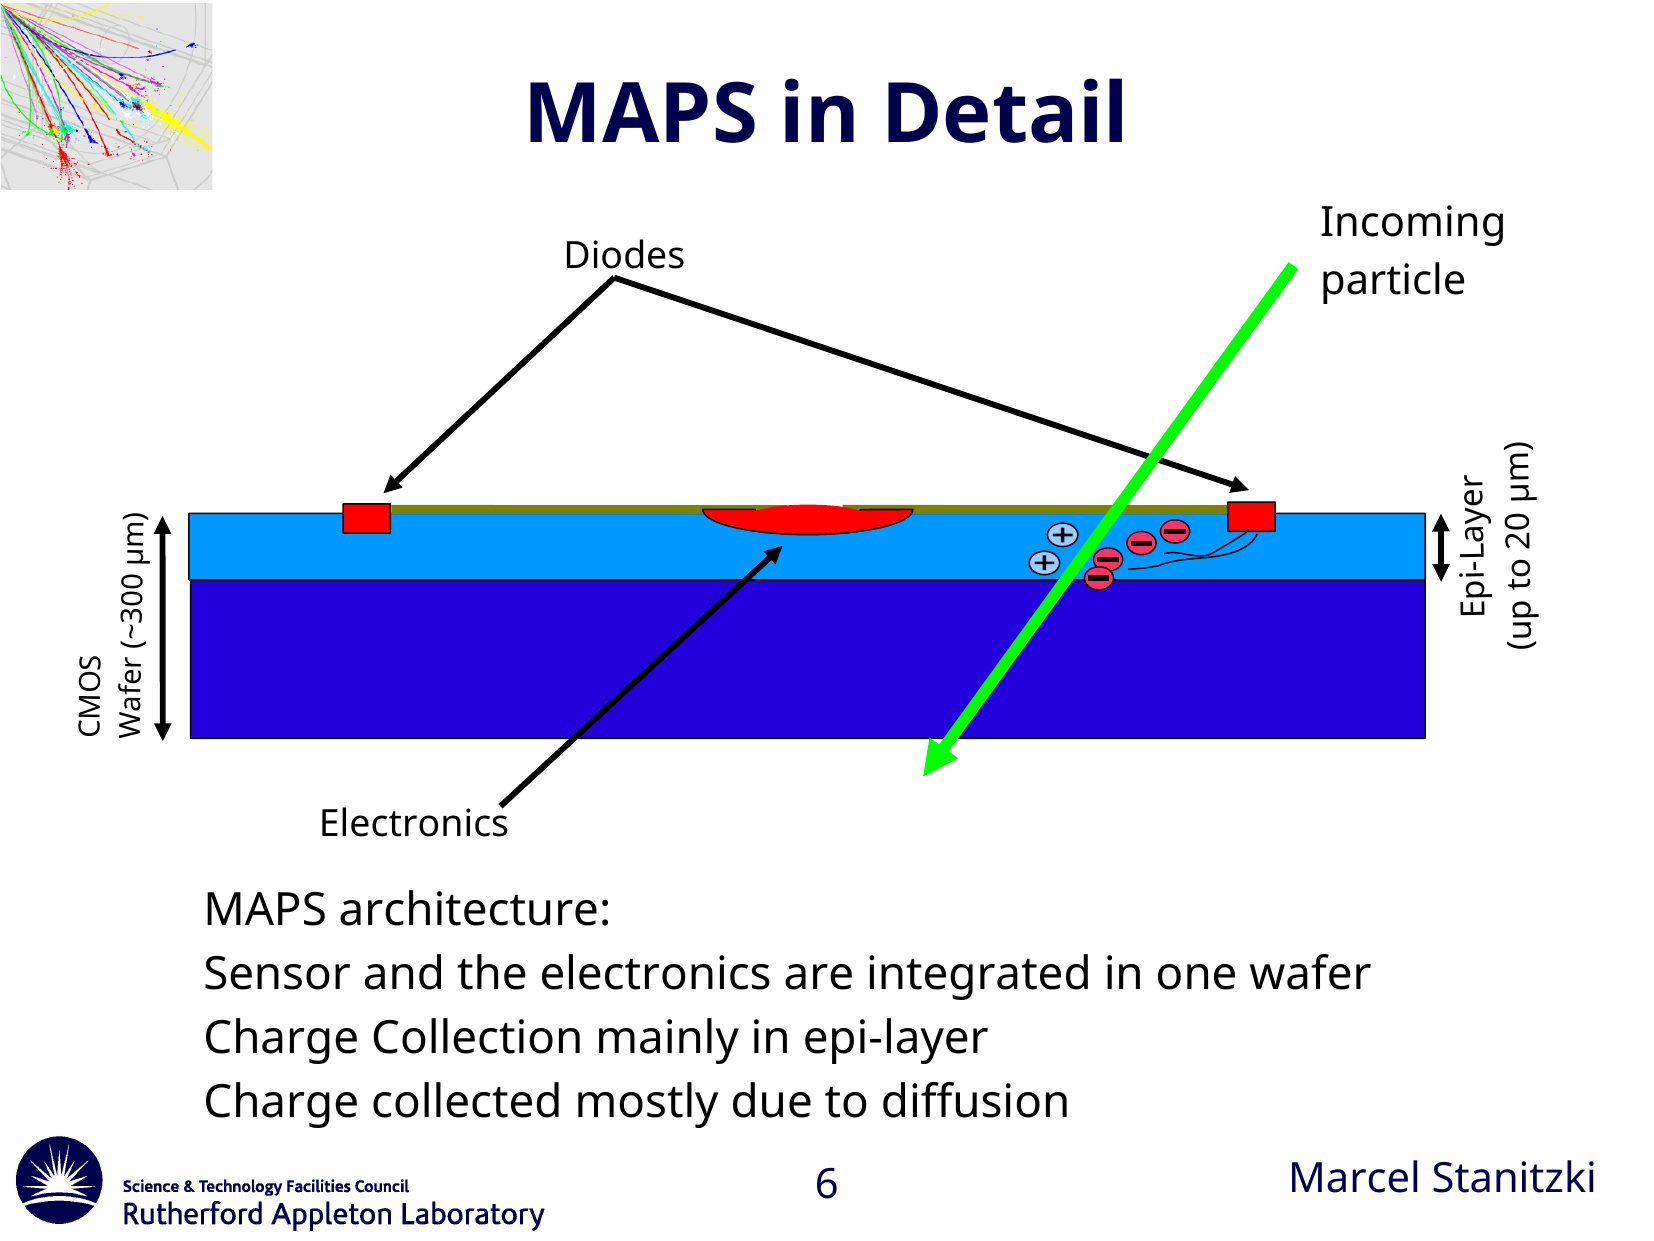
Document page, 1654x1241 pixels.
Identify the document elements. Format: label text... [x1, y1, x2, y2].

text_box Epi-Layer (up to 20 µm) [1437, 412, 1547, 681]
text_box Electronics [304, 788, 533, 849]
text_box MAPS architecture: Sensor and the electronics are integrated in one wafer Charge Collection mainly in epi-layer Charge collected mostly due to diffusion [188, 868, 1509, 1161]
text_box [959, 502, 1426, 739]
text_box [188, 503, 1105, 739]
text_box Incoming particle [1305, 183, 1546, 300]
text_box CMOS Wafer (~300 µm) [59, 462, 152, 755]
picture [14, 1133, 545, 1231]
picture [0, 3, 213, 190]
title MAPS in Detail [203, 5, 1451, 213]
text_box Diodes [548, 220, 704, 281]
